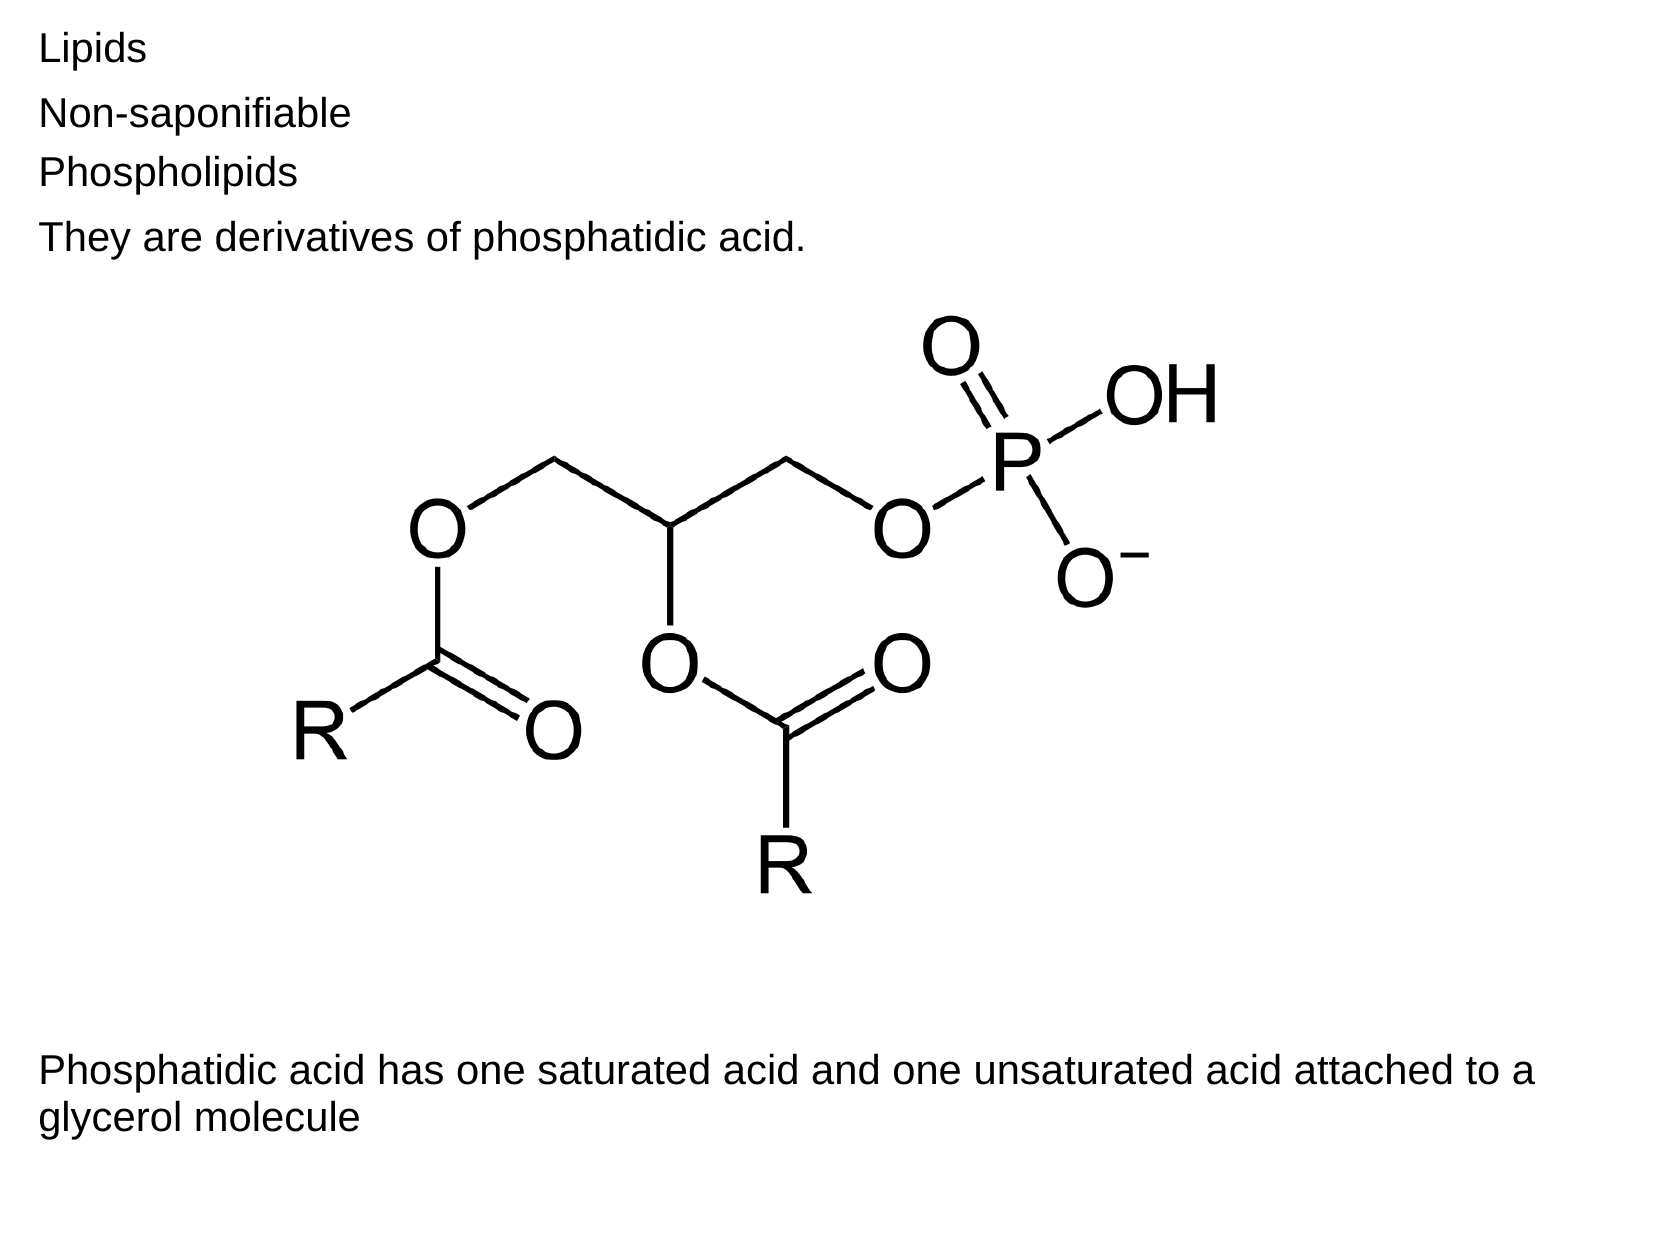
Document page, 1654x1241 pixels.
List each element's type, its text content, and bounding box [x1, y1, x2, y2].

text_box Lipids [23, 17, 355, 80]
text_box Phosphatidic acid has one saturated acid and one unsaturated acid attached to a glycerol molecule [23, 1039, 1630, 1148]
picture [285, 307, 1229, 903]
text_box Phospholipids [23, 141, 355, 204]
text_box They are derivatives of phosphatidic acid. [23, 206, 1630, 268]
text_box Non-saponifiable [23, 82, 414, 144]
